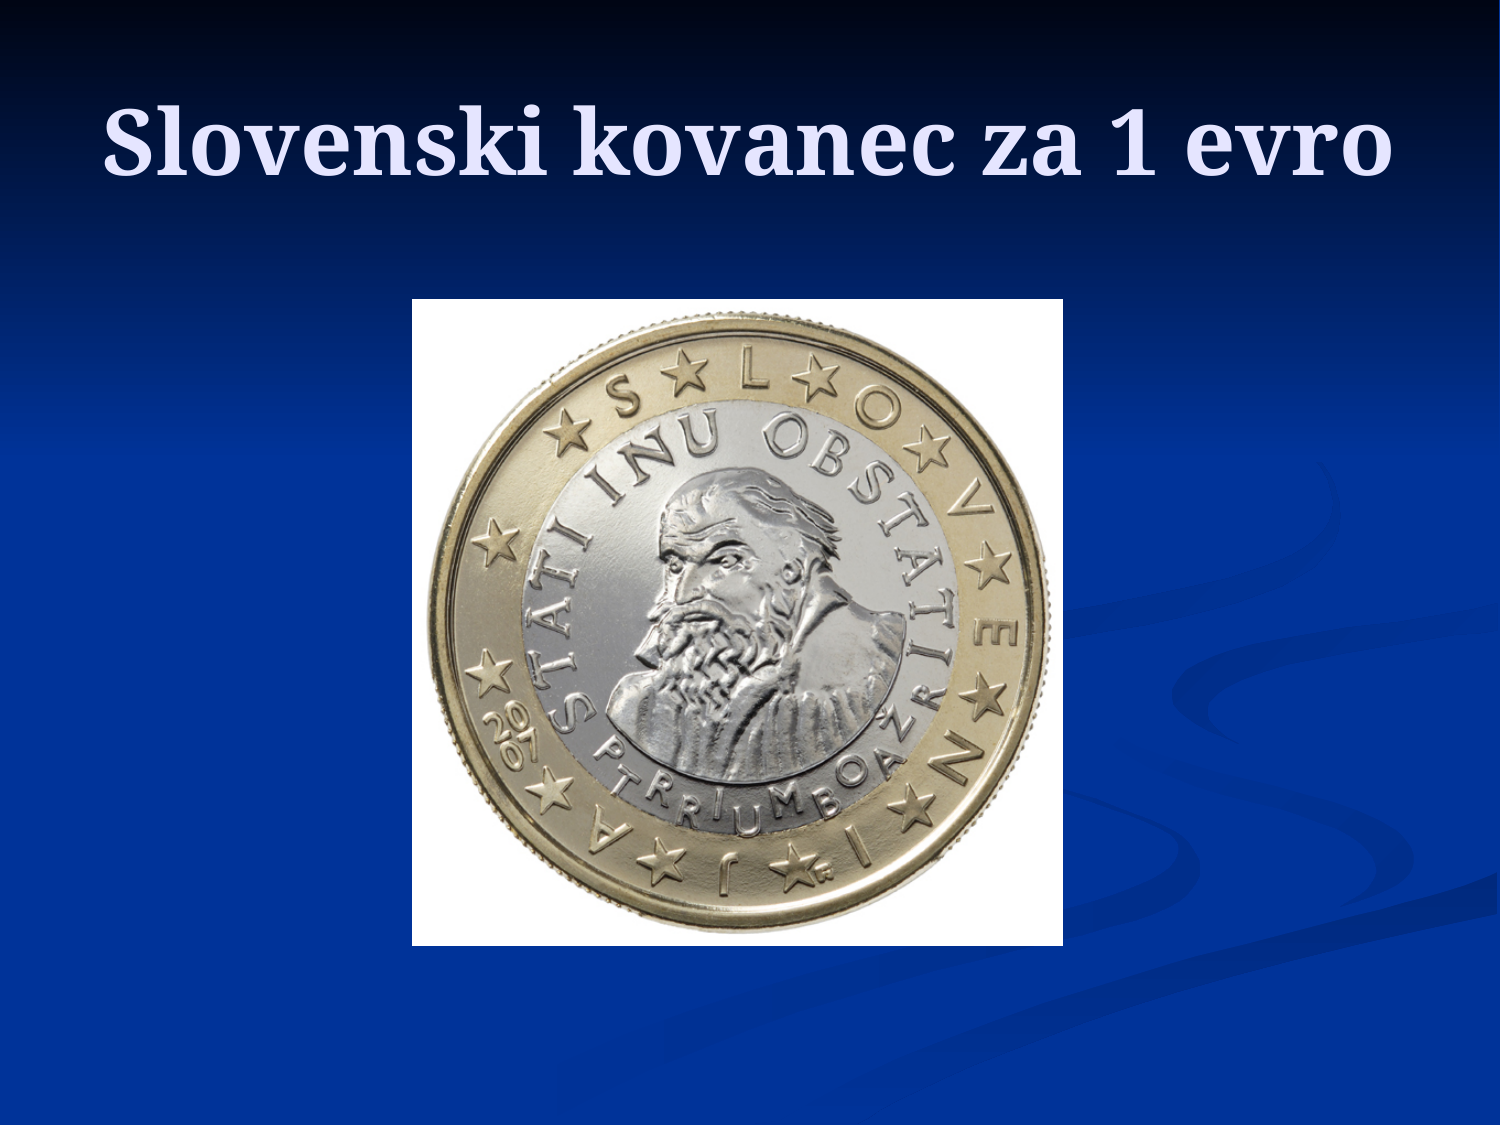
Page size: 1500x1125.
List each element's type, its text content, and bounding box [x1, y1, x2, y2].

picture [412, 299, 1063, 946]
title Slovenski kovanec za 1 evro [75, 45, 1425, 233]
